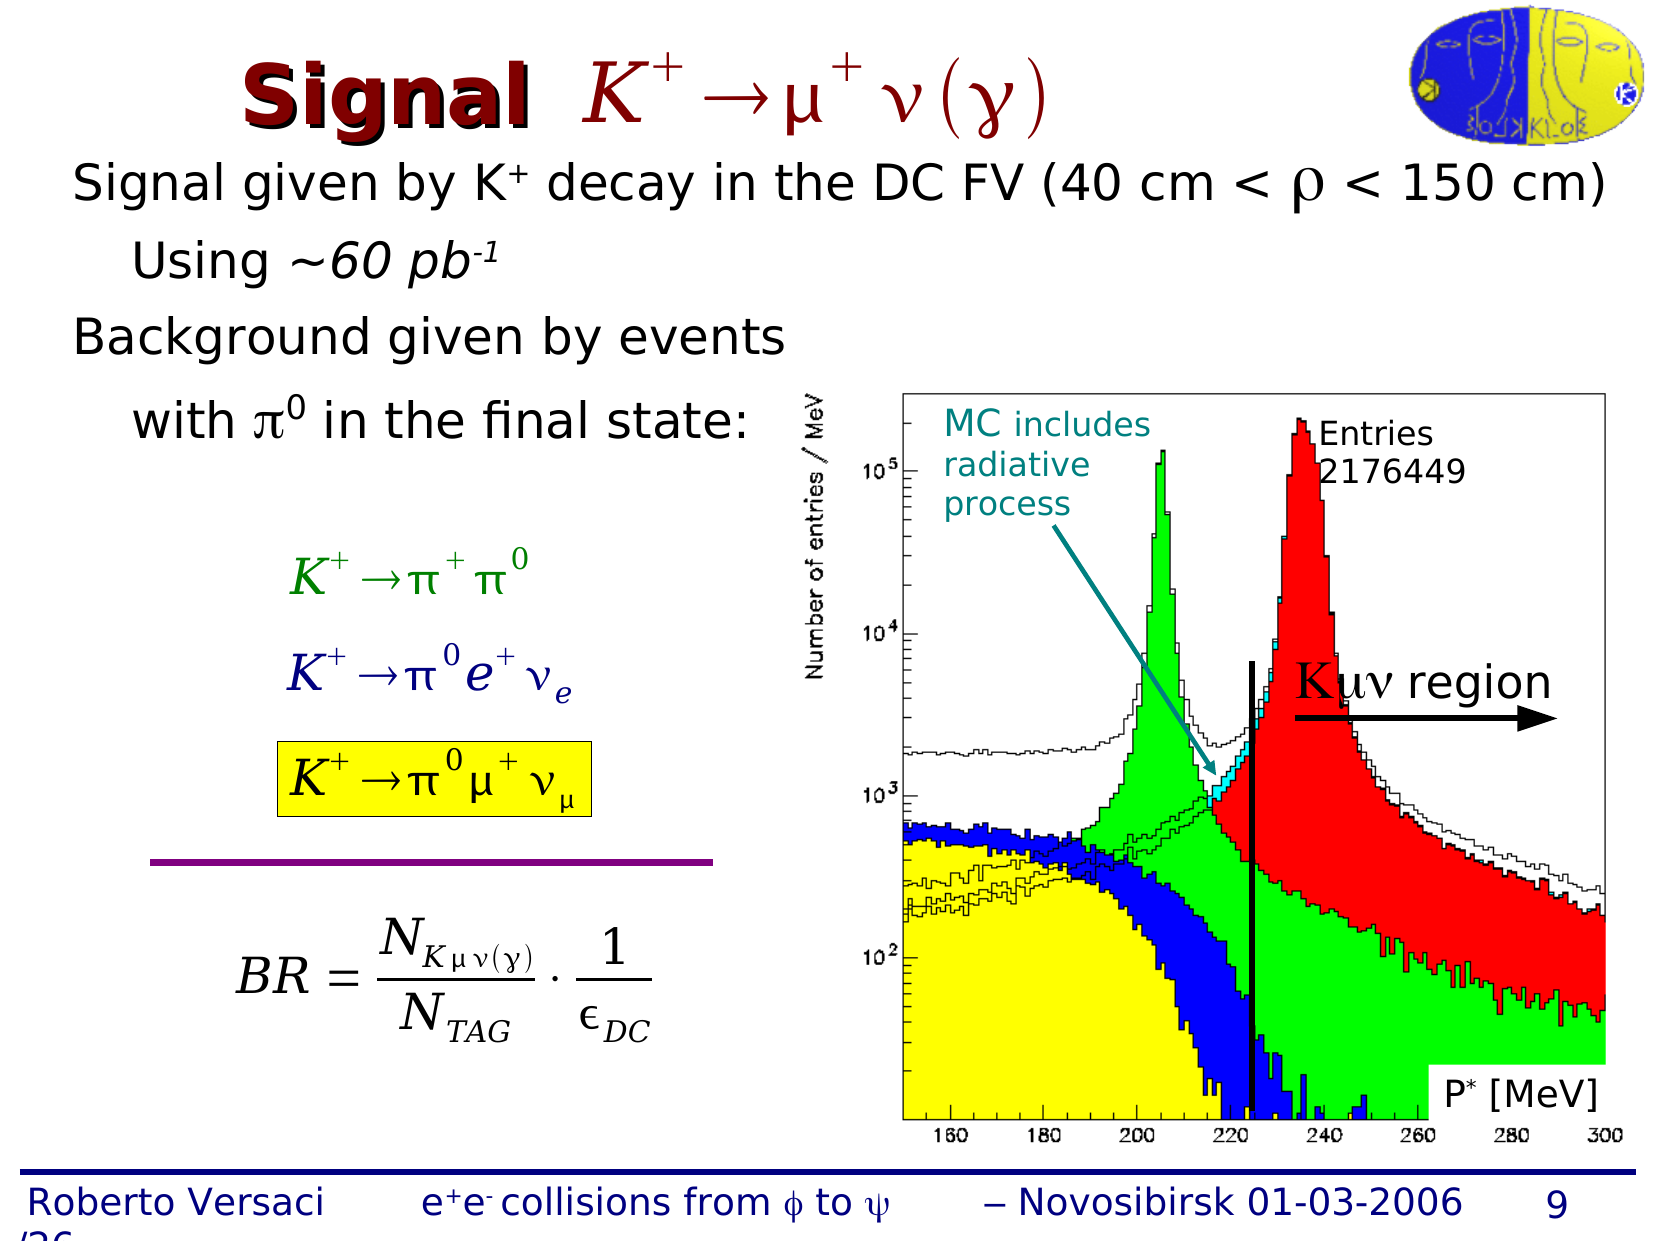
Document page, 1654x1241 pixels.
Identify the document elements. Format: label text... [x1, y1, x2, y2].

chart [230, 908, 662, 1051]
text_box K region [1294, 649, 1553, 711]
picture [1398, 0, 1654, 151]
text_box P* [MeV] [1428, 1064, 1629, 1124]
picture [791, 374, 1629, 1150]
text_box MC includes radiative process [928, 495, 1204, 531]
chart [281, 637, 579, 710]
chart [284, 742, 583, 818]
text_box Signal [224, 39, 547, 152]
text_box Entries 2176449 [1303, 407, 1617, 500]
text_box Signal given by K+ decay in the DC FV (40 cm < r < 150 cm) Using ~60 pb-1 Background given by events with p0 in the final state: [41, 146, 1606, 495]
text_box [277, 741, 592, 817]
chart [577, 34, 1057, 146]
chart [284, 541, 536, 610]
